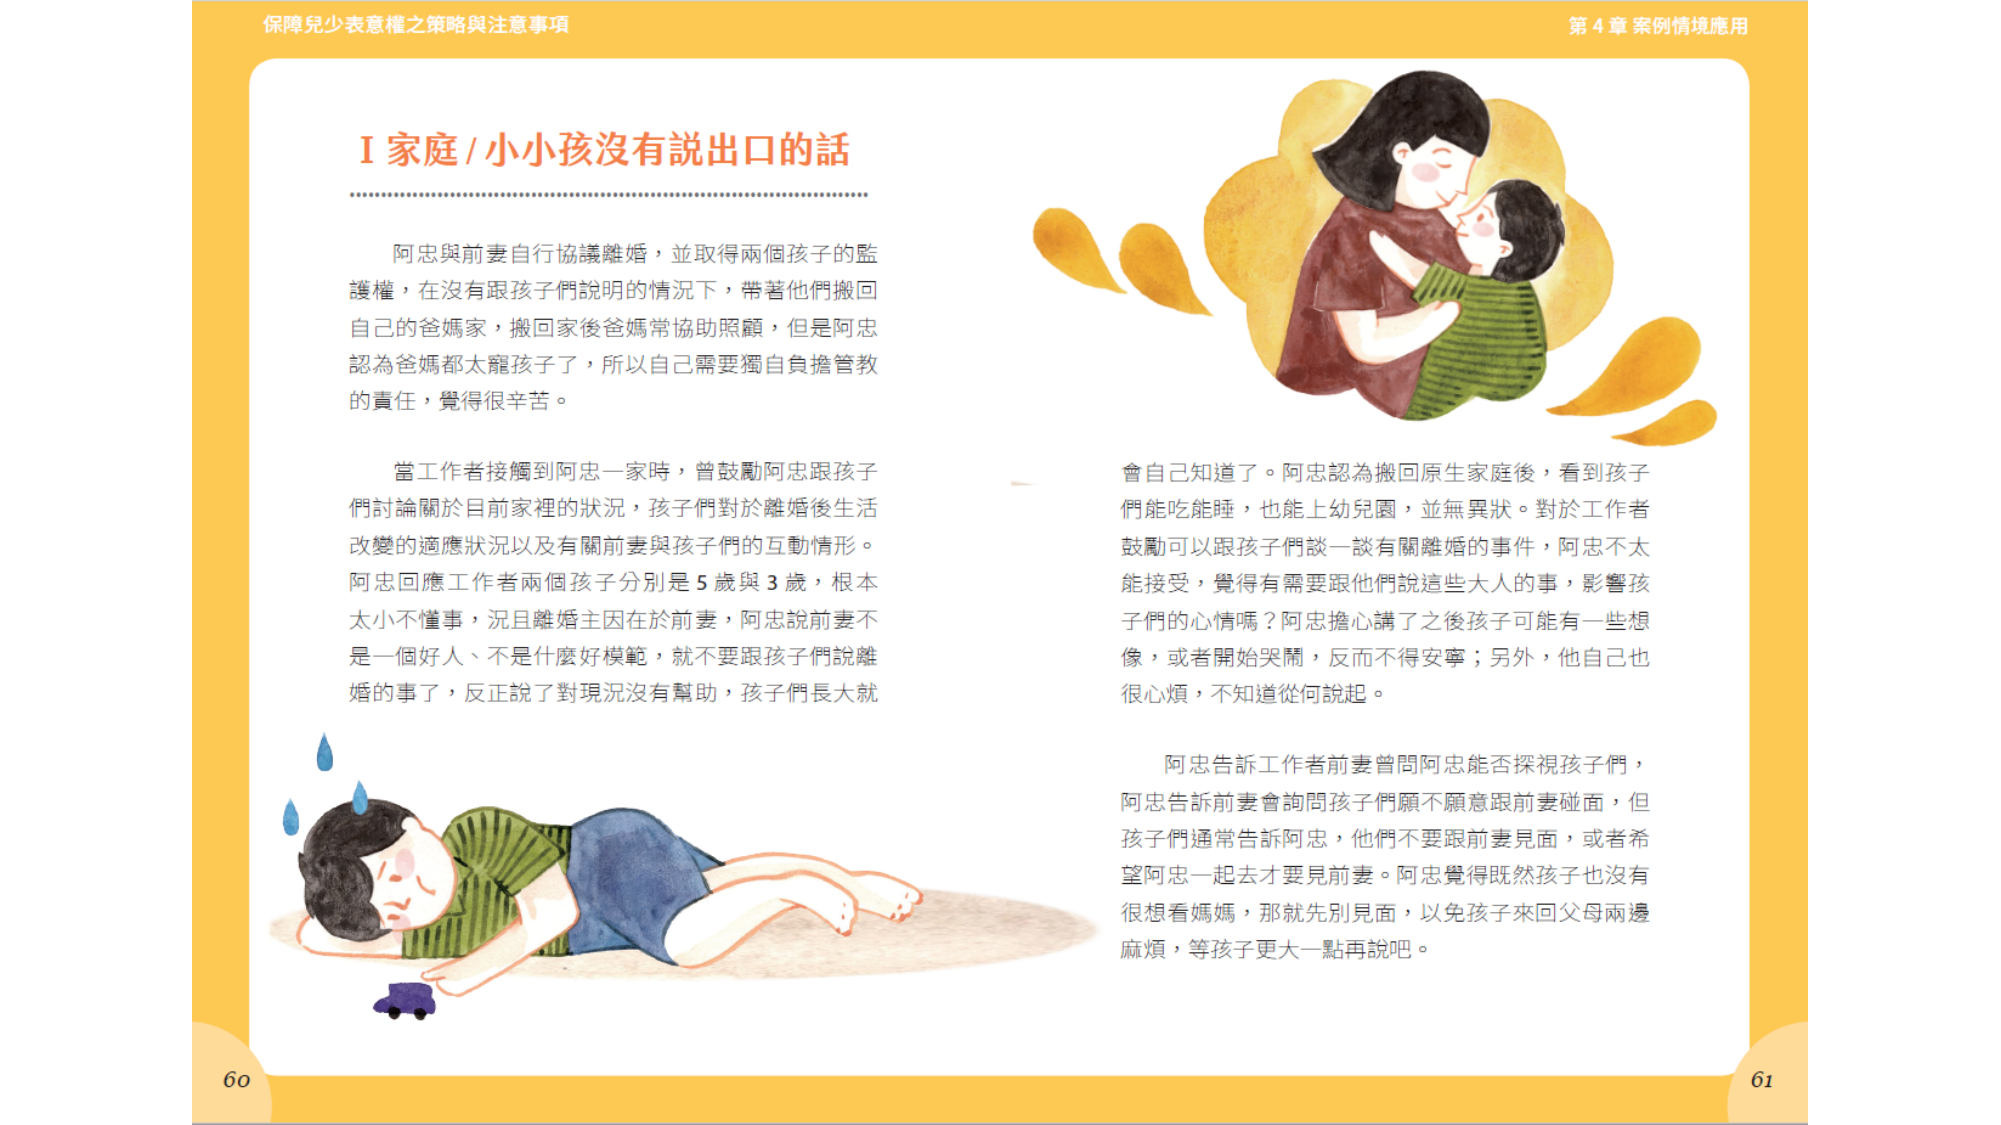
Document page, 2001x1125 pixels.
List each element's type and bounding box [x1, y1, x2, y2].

picture [192, 0, 1808, 1125]
